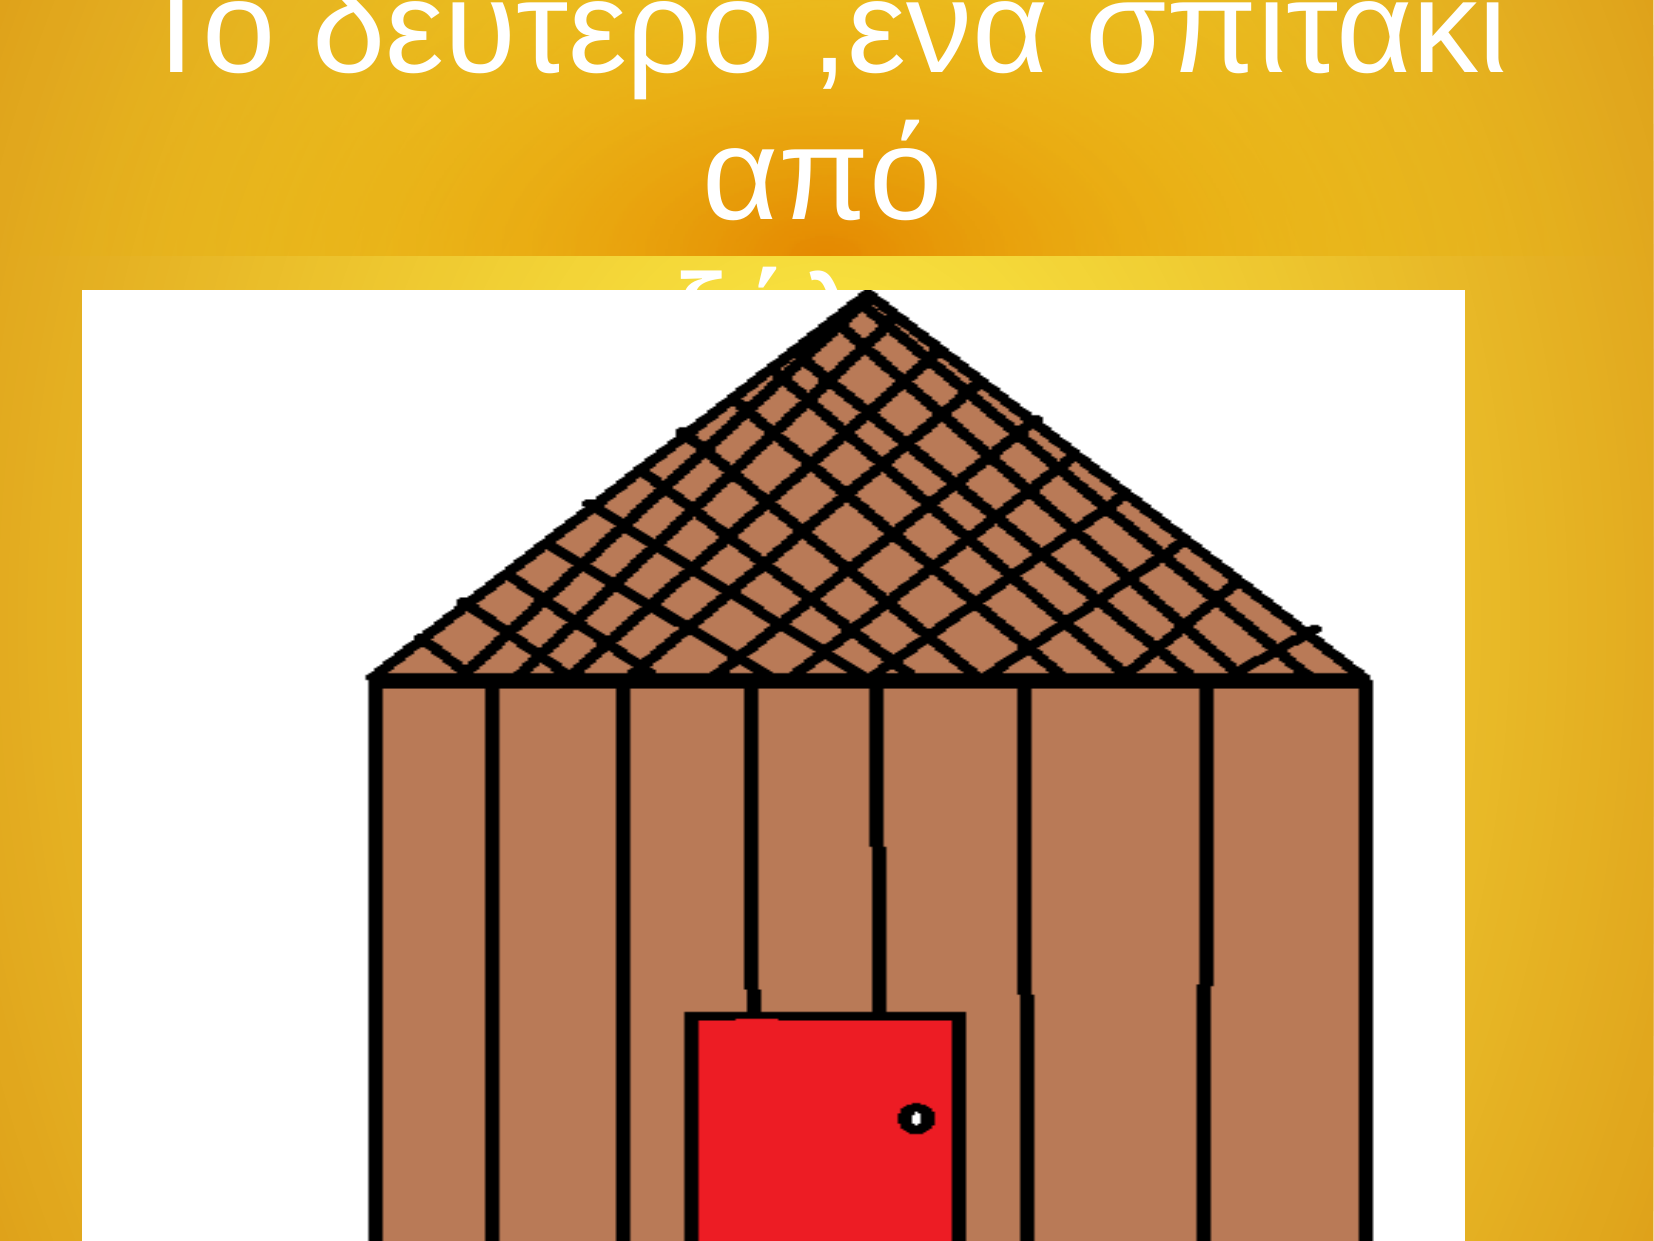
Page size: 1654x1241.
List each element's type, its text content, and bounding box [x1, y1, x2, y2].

picture [82, 290, 1465, 1241]
title Το δεύτερο ,ένα σπιτάκι από ξύλο. [78, 0, 1567, 395]
